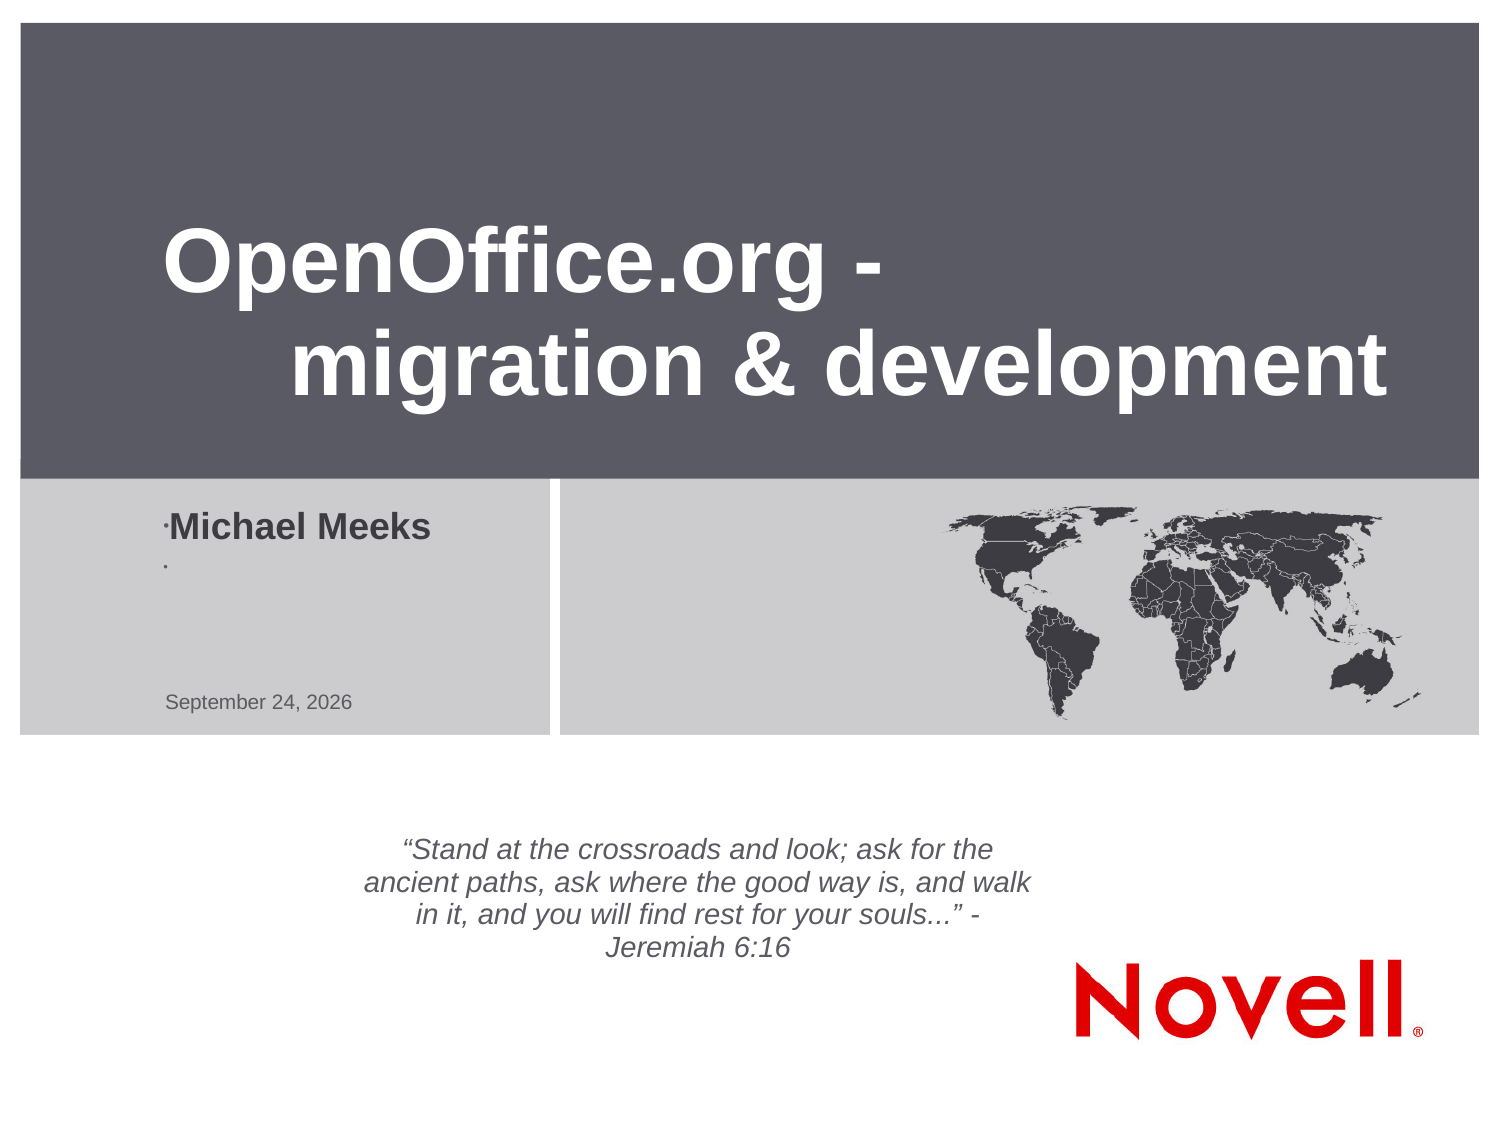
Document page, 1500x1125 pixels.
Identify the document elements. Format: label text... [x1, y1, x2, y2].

picture [560, 479, 1479, 735]
picture [20, 479, 550, 735]
list Michael Meeks [163, 501, 559, 672]
title OpenOffice.org - migration & development [162, 164, 1476, 415]
picture [1066, 951, 1430, 1047]
text_box “Stand at the crossroads and look; ask for the ancient paths, ask where the good way is, and walk in it, and you will find rest for your souls...” - Jeremiah 6:16 [358, 832, 1038, 1012]
